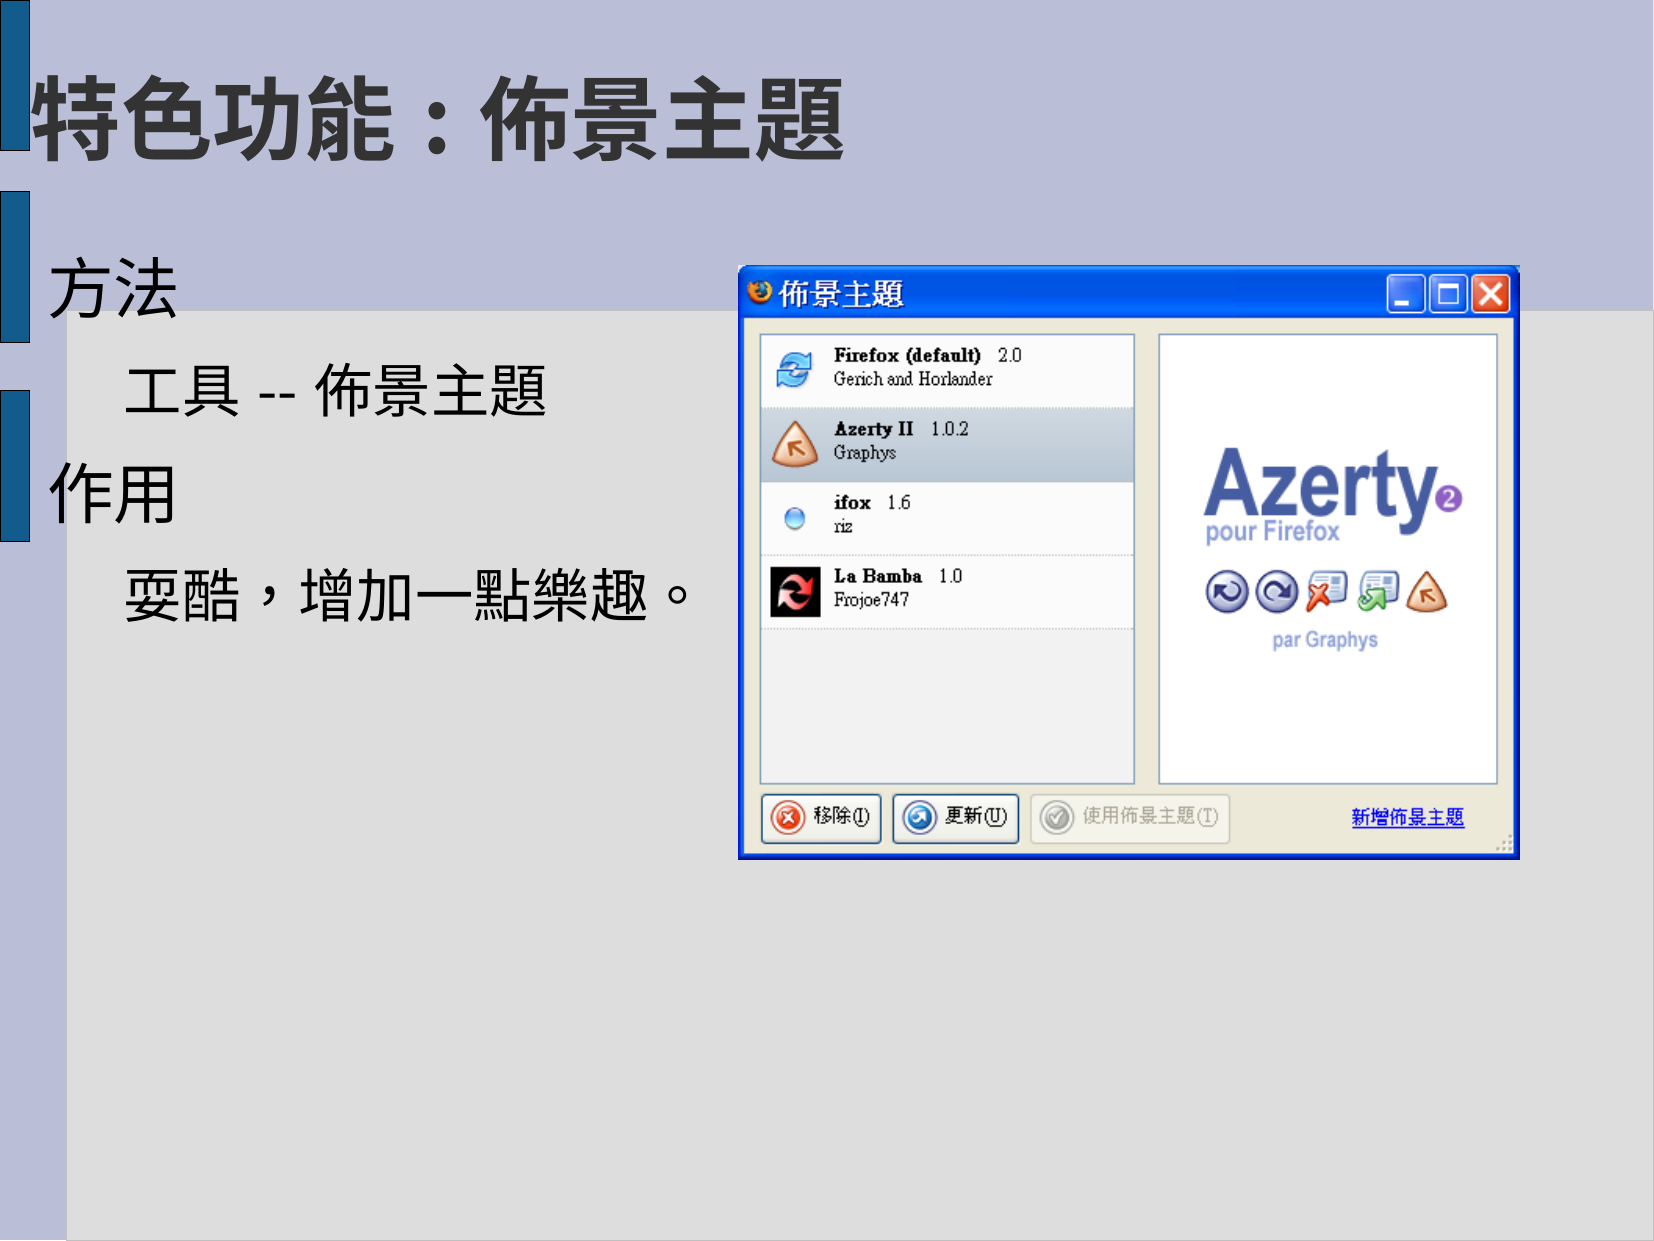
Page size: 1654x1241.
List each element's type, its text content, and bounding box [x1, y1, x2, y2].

list 方法 工具--佈景主題 作用 耍酷，增加一點樂趣。 [29, 236, 751, 1152]
picture [738, 265, 1520, 860]
title 特色功能:佈景主題 [29, 49, 1506, 178]
